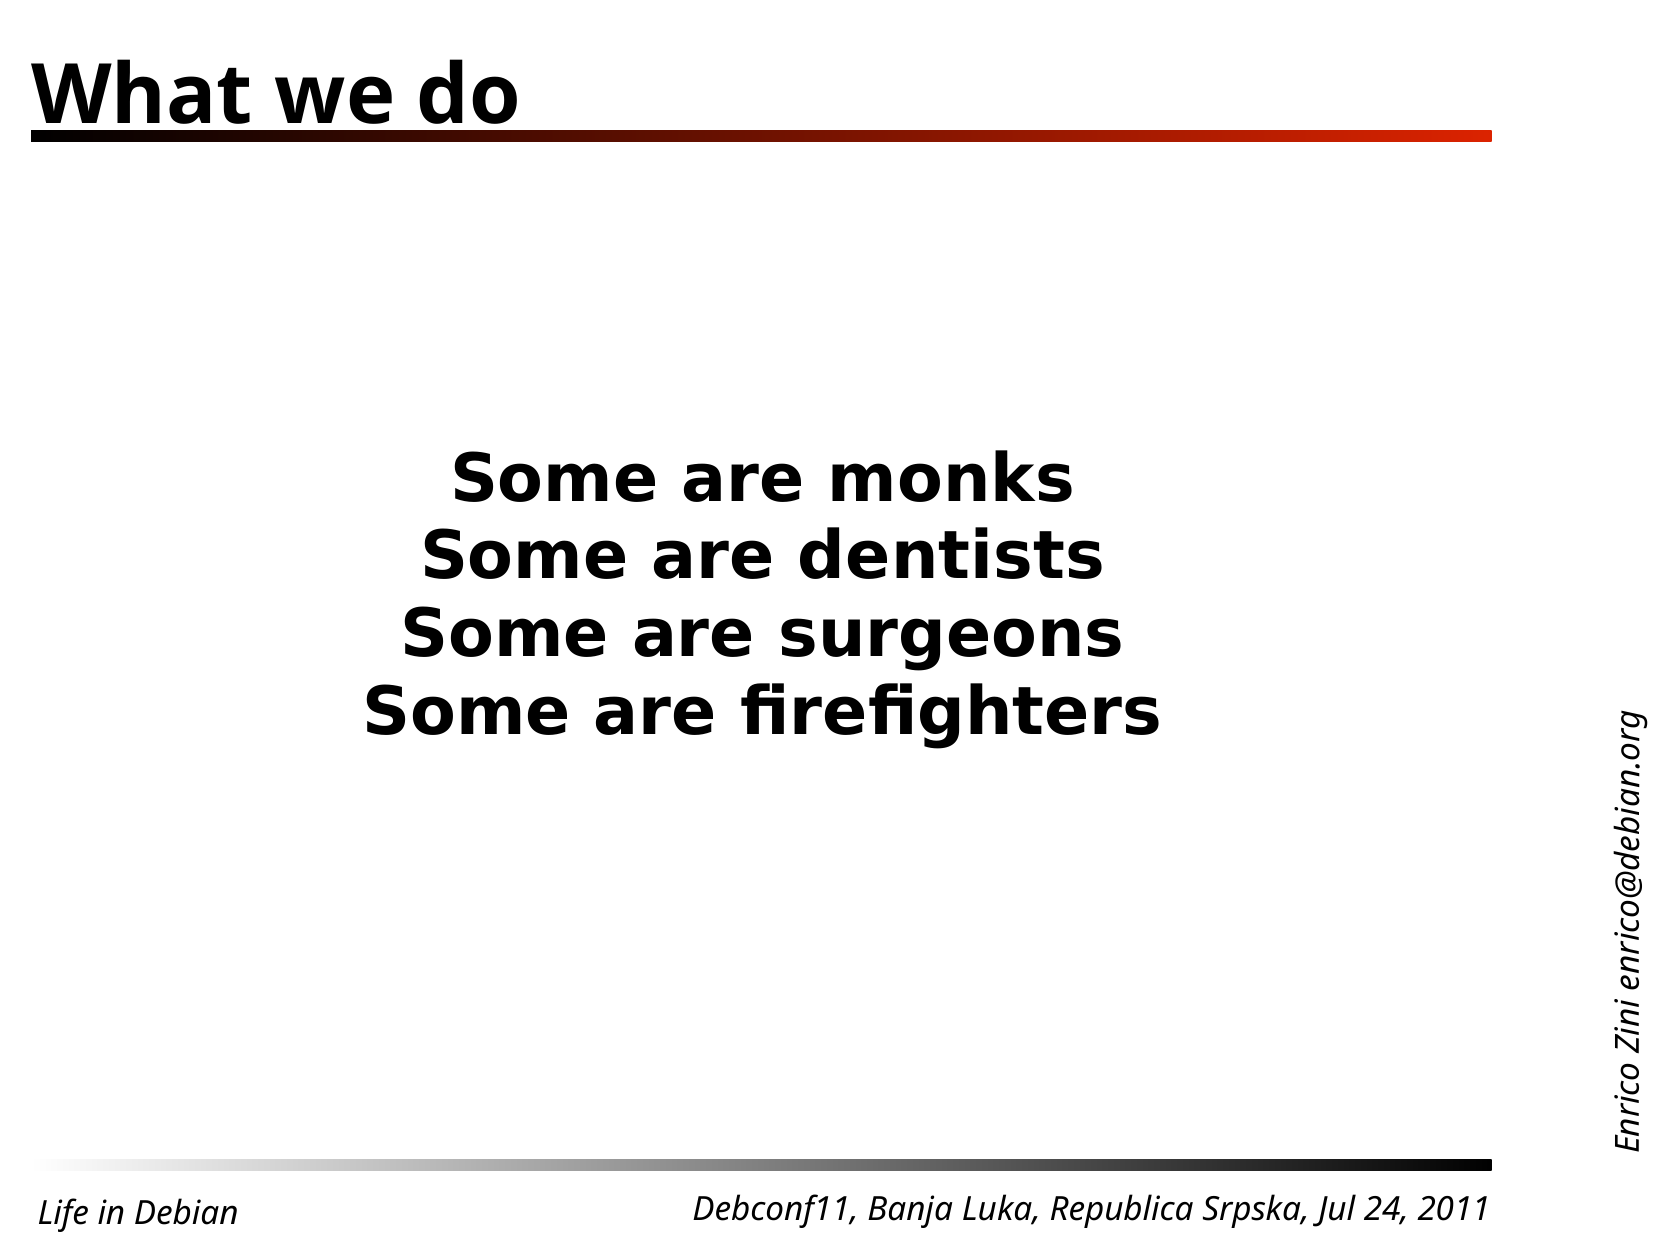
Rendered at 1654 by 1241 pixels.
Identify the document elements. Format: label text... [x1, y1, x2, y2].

text_box Some are monks Some are dentists Some are surgeons Some are firefighters [30, 439, 1495, 751]
text_box What we do [31, 34, 1438, 168]
